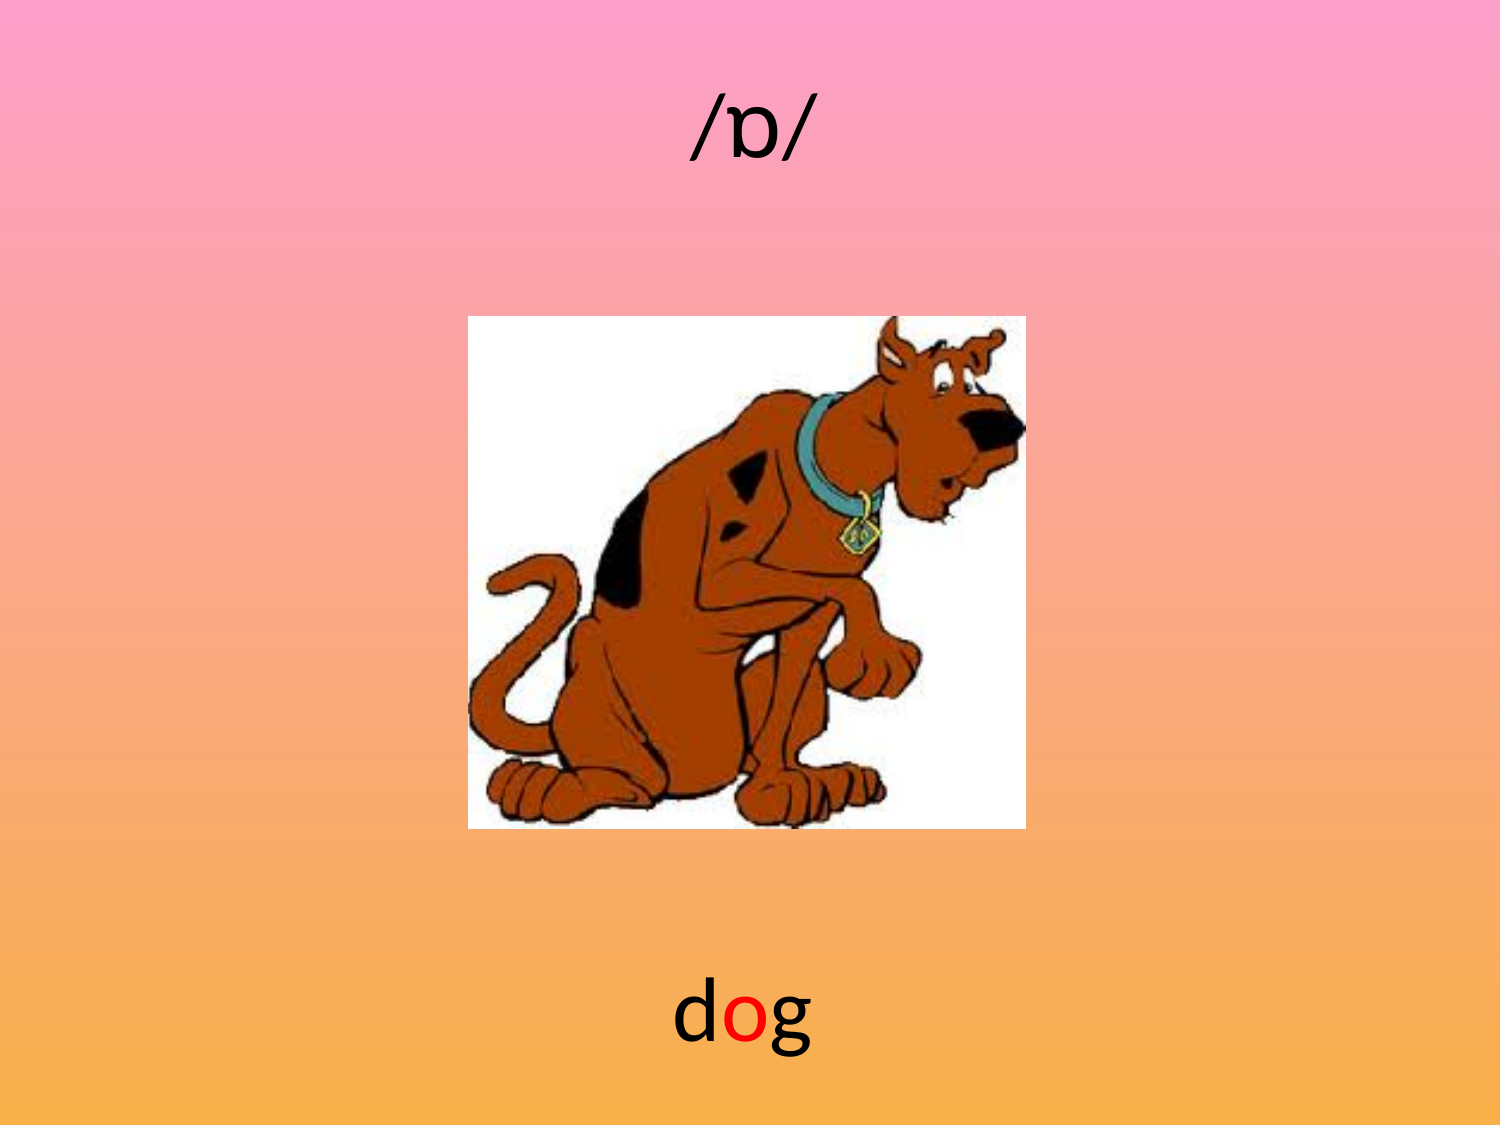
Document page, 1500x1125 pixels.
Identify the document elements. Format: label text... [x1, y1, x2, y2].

title /ɒ/ [117, 0, 1393, 242]
text_box dog [105, 883, 1381, 1125]
picture [468, 316, 1026, 829]
